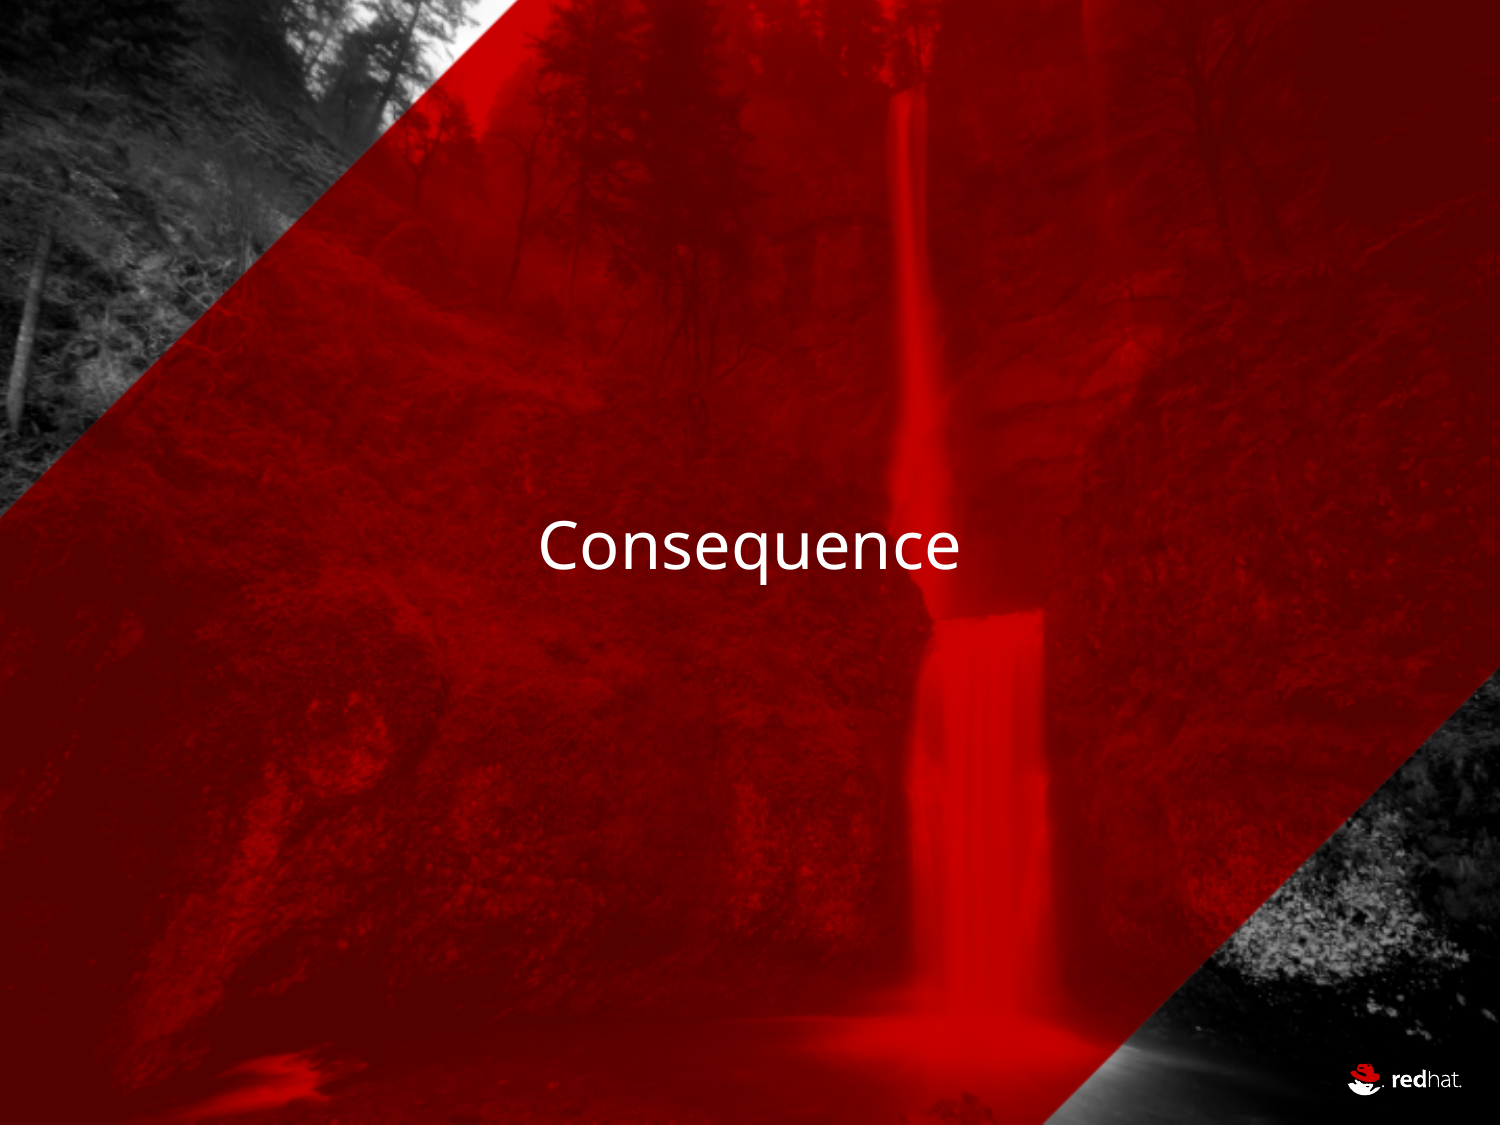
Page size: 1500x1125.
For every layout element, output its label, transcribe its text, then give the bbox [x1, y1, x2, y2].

picture [0, 0, 1500, 1125]
title Consequence [112, 450, 1388, 638]
